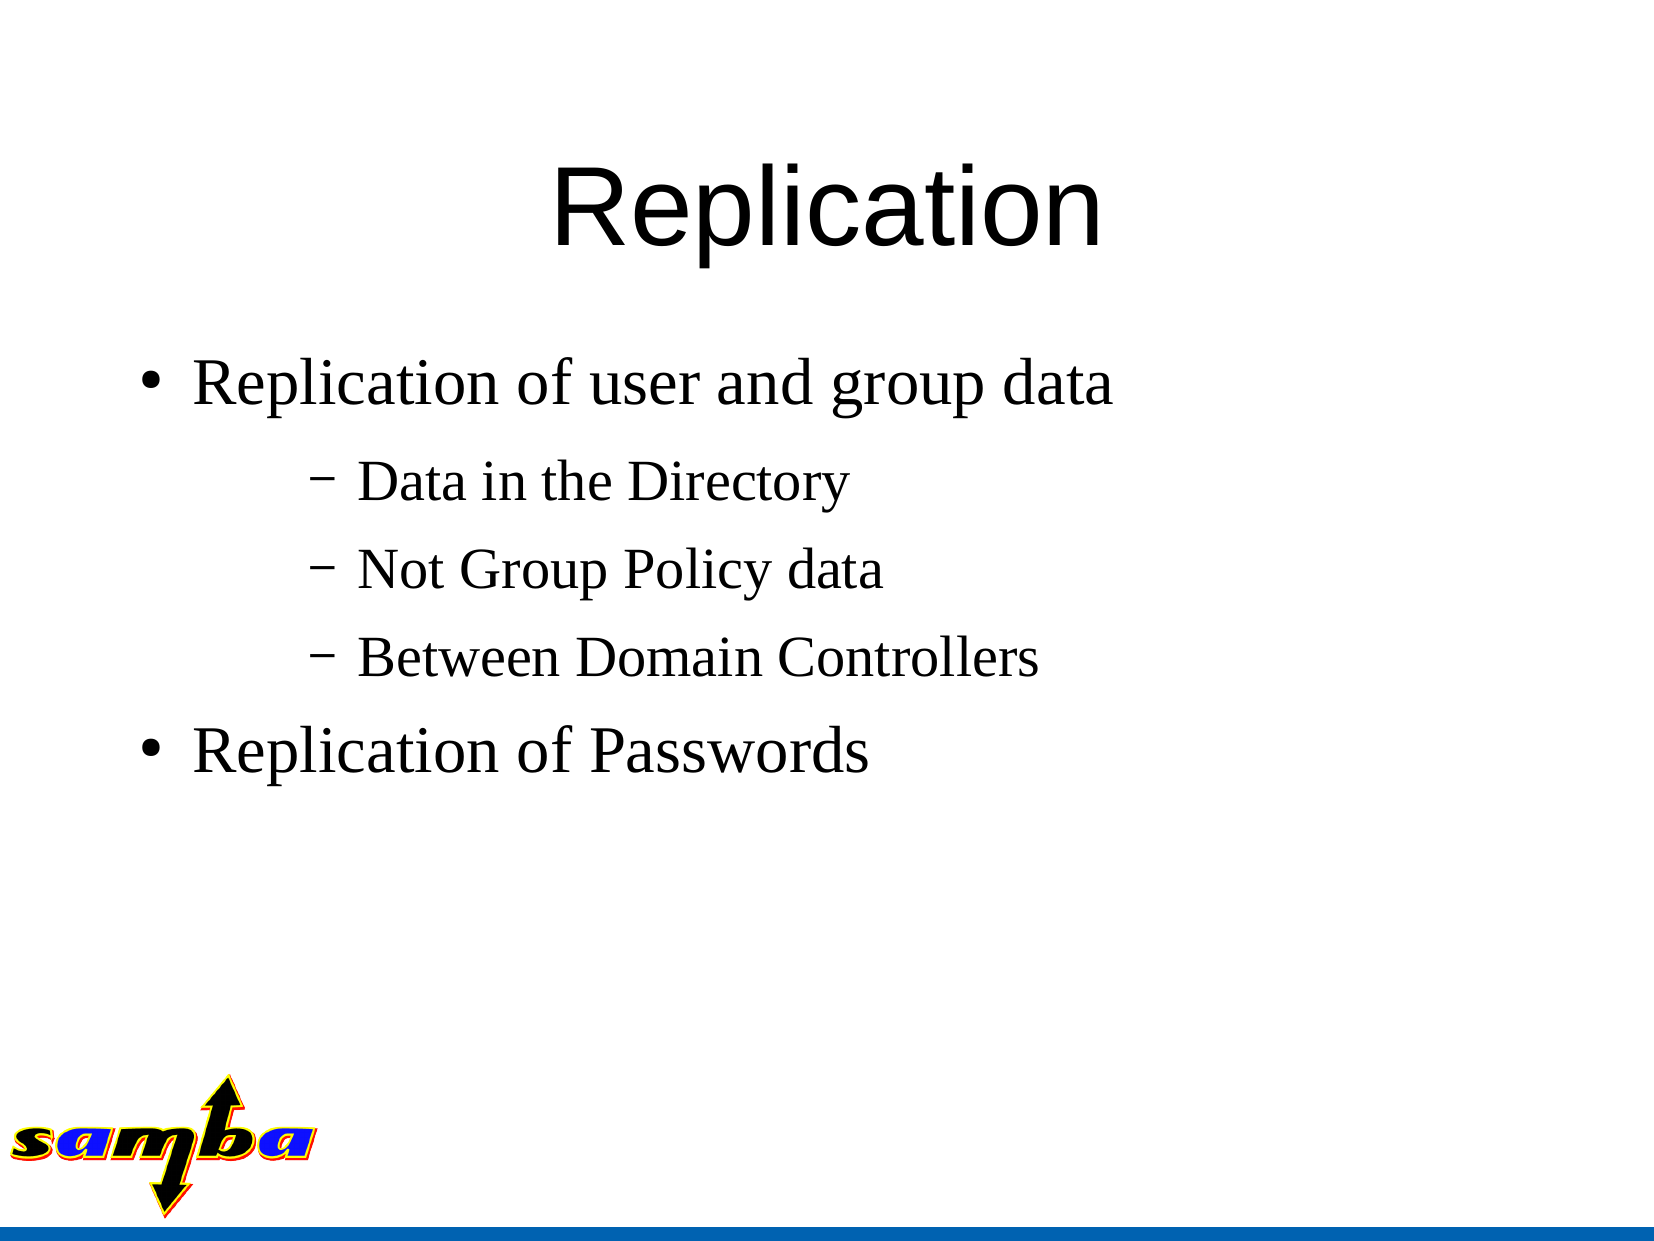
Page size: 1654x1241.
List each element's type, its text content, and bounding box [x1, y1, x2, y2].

picture [9, 1074, 319, 1219]
list Replication of user and group data Data in the Directory Not Group Policy data Between Domain Controllers Replication of Passwords [121, 344, 1534, 1112]
title Replication [121, 110, 1534, 303]
